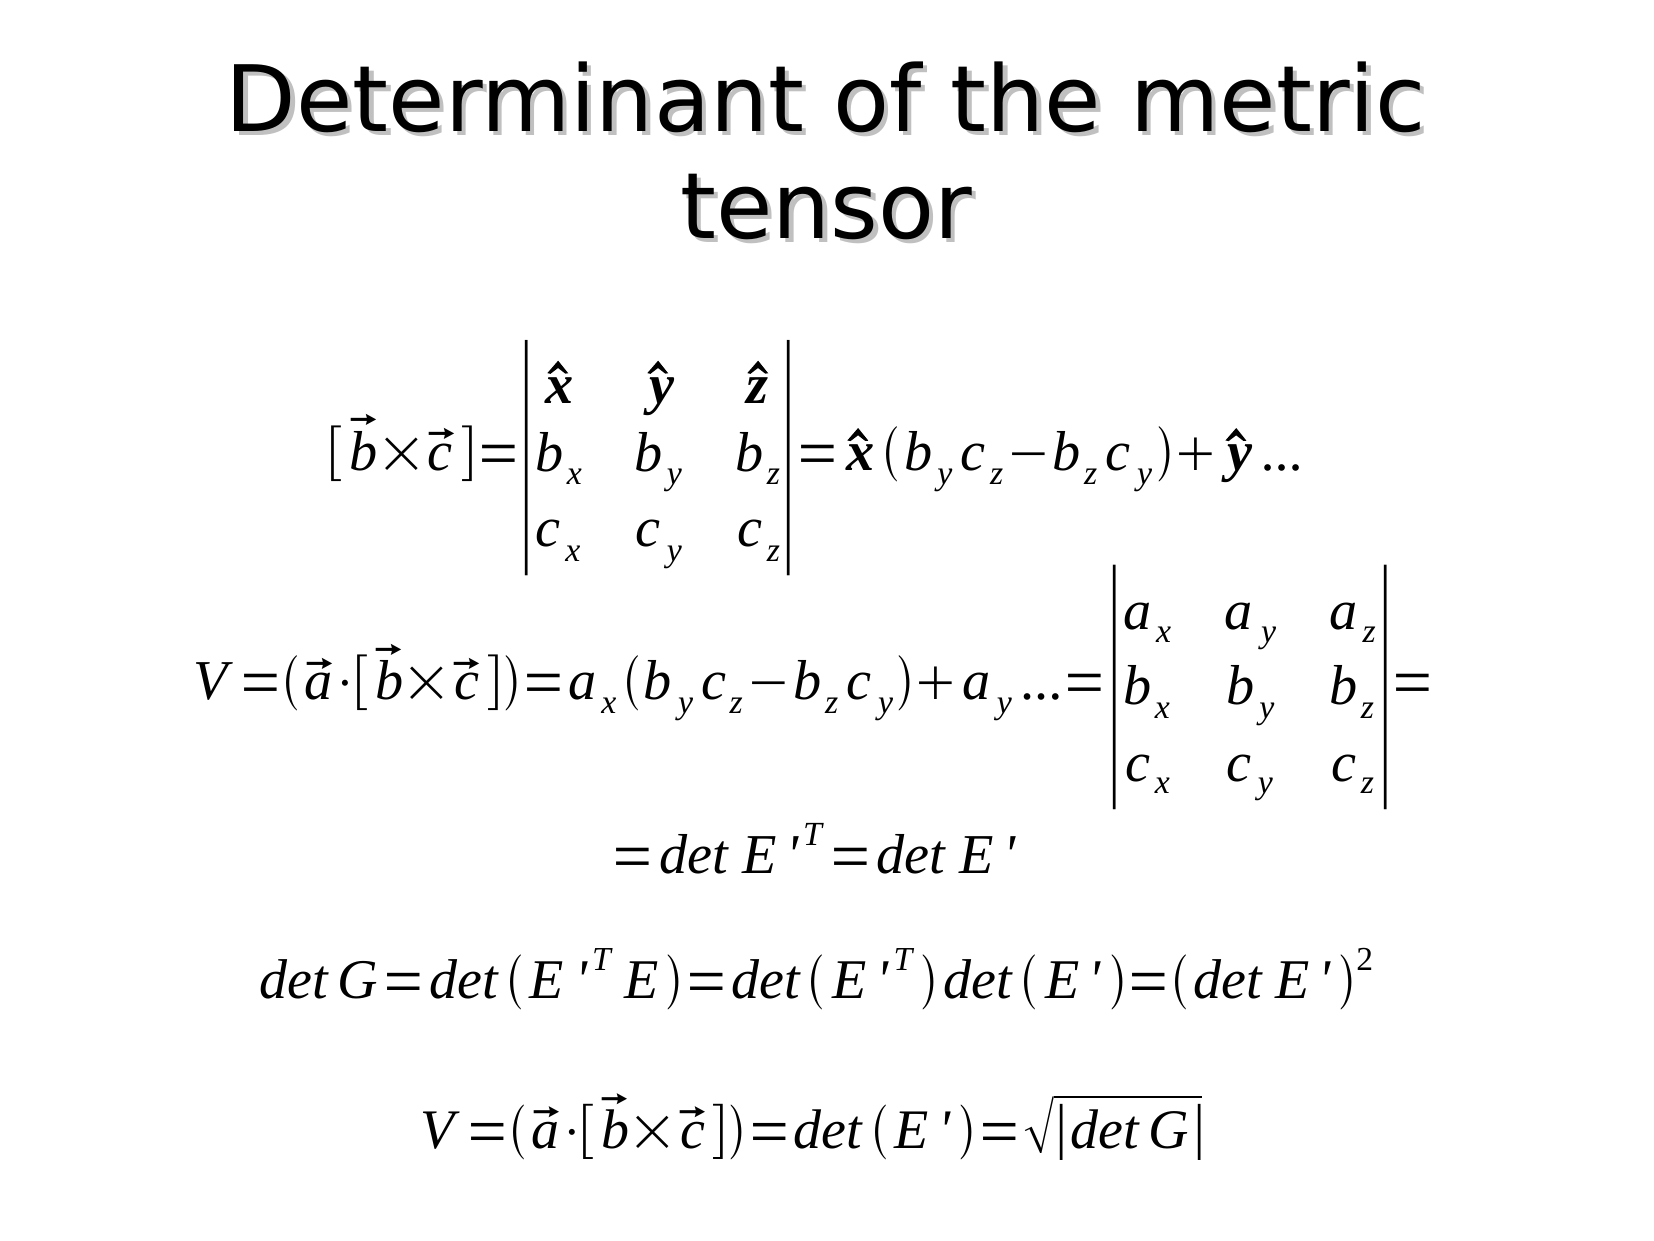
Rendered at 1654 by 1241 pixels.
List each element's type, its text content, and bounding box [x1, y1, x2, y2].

title Determinant of the metric tensor [82, 45, 1571, 261]
chart [414, 1089, 1217, 1163]
chart [187, 337, 1444, 887]
chart [251, 940, 1380, 1013]
